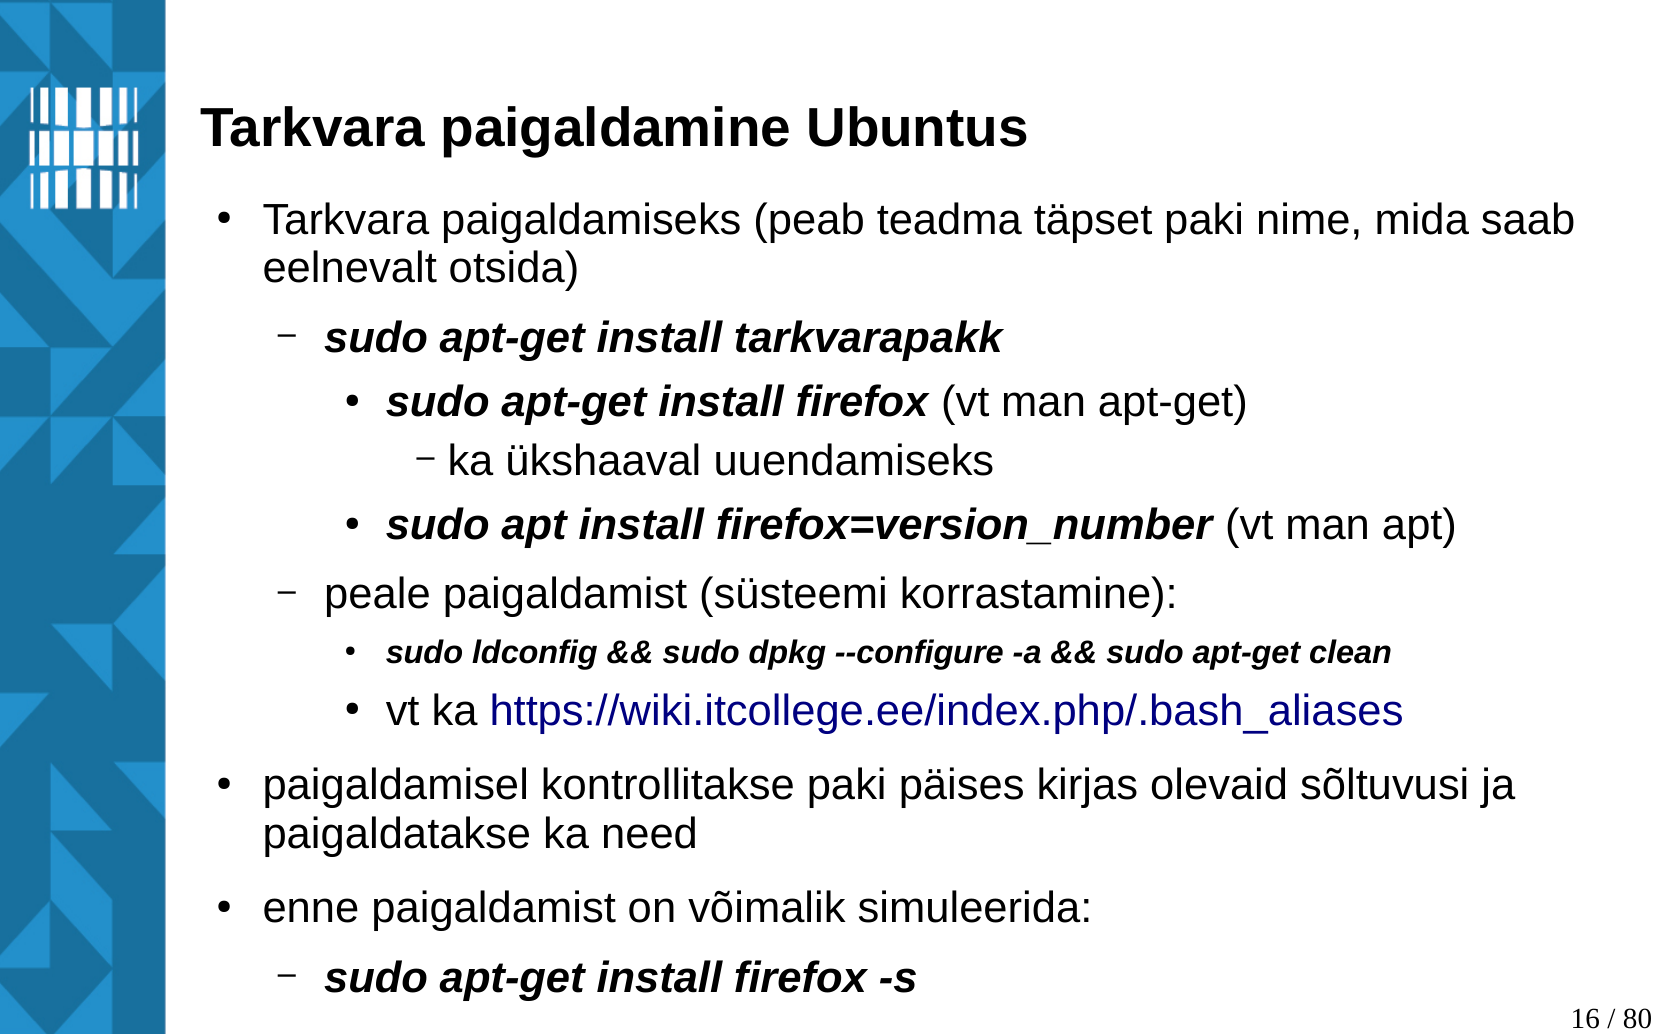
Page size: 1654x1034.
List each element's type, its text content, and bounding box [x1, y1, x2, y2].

list Tarkvara paigaldamiseks (peab teadma täpset paki nime, mida saab eelnevalt otsida) sudo apt-get install tarkvarapakk sudo apt-get install firefox (vt man apt-get) ka ükshaaval uuendamiseks sudo apt install firefox=version_number (vt man apt) peale paigaldamist (süsteemi korrastamine): sudo ldconfig && sudo dpkg --configure -a && sudo apt-get clean vt ka https://wiki.itcollege.ee/index.php/.bash_aliases paigaldamisel kontrollitakse paki päises kirjas olevaid sõltuvusi ja paigaldatakse ka need enne paigaldamist on võimalik simuleerida: sudo apt-get install firefox -s [200, 194, 1595, 1004]
title Tarkvara paigaldamine Ubuntus [200, 41, 1595, 194]
